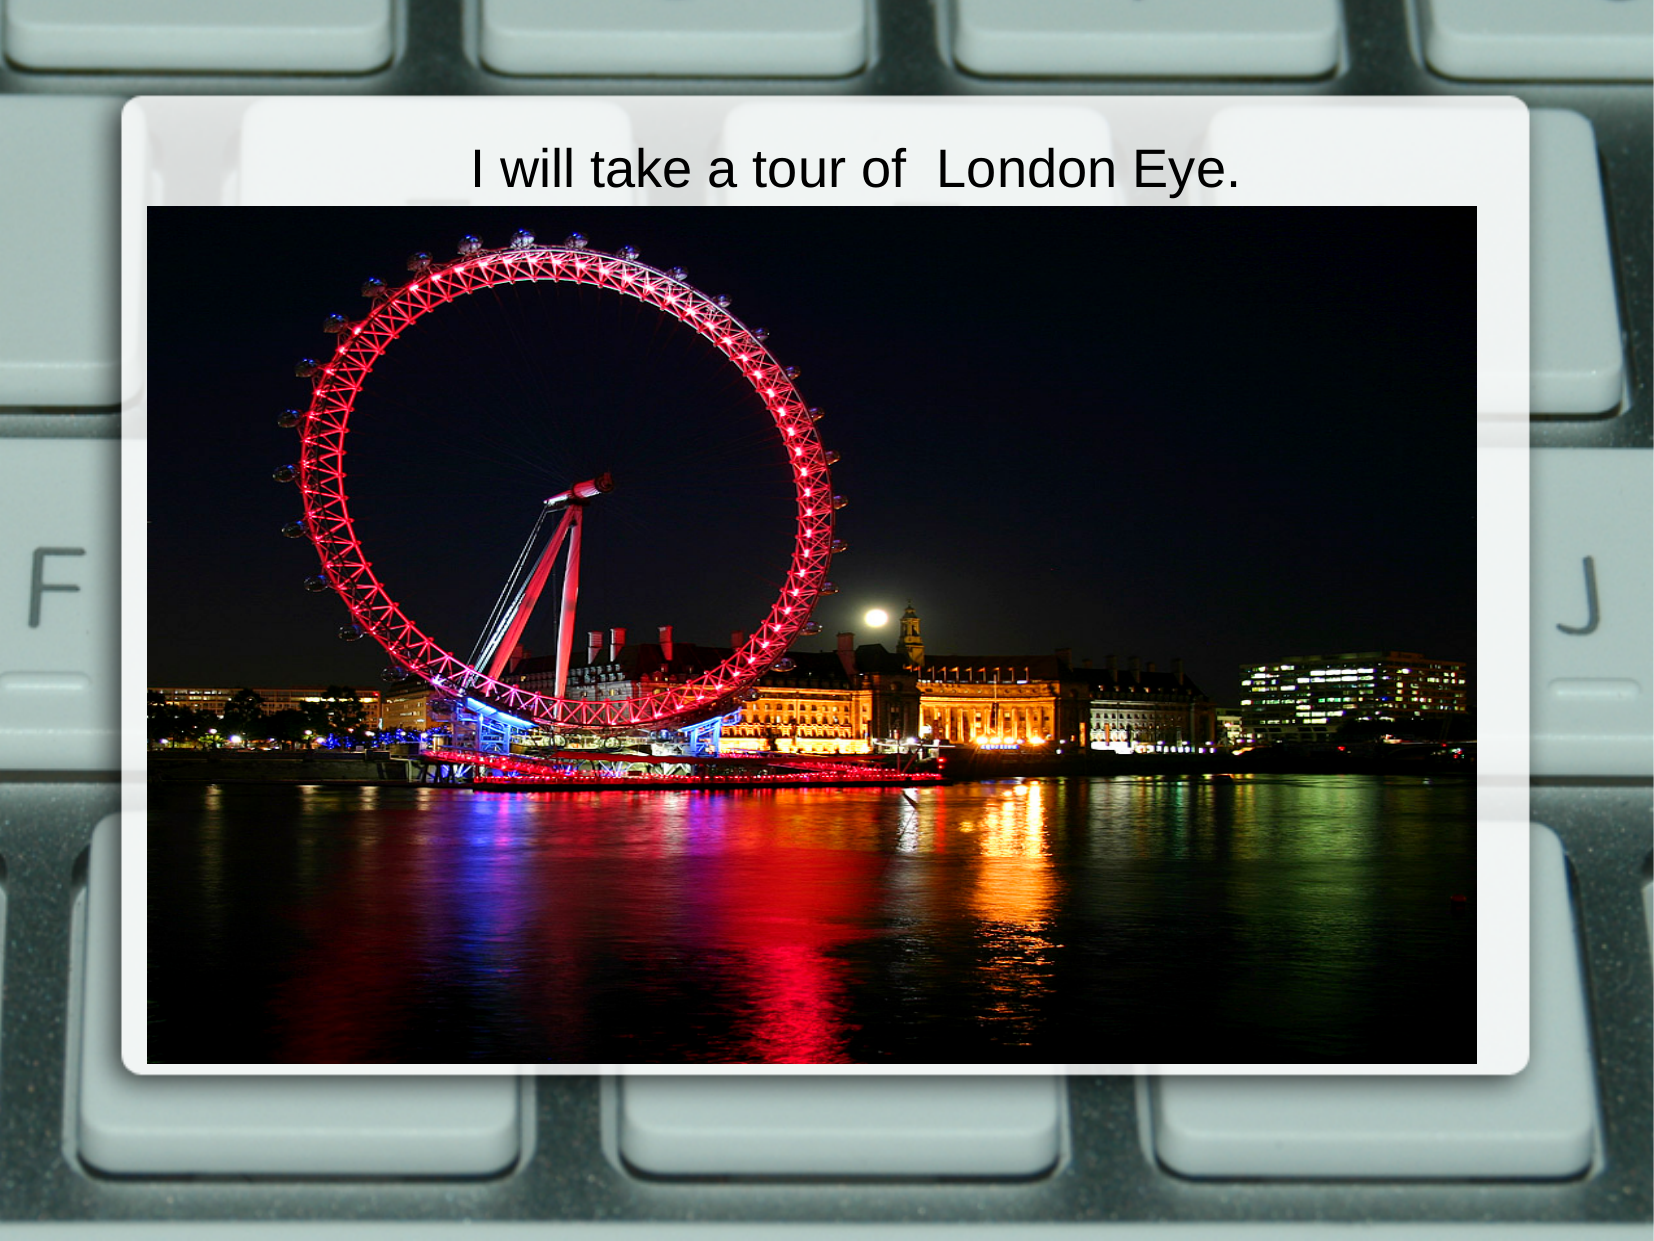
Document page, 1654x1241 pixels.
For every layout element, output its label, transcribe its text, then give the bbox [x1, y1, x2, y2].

text_box I will take a tour of London Eye. [442, 131, 1270, 207]
picture [0, 0, 1654, 1241]
